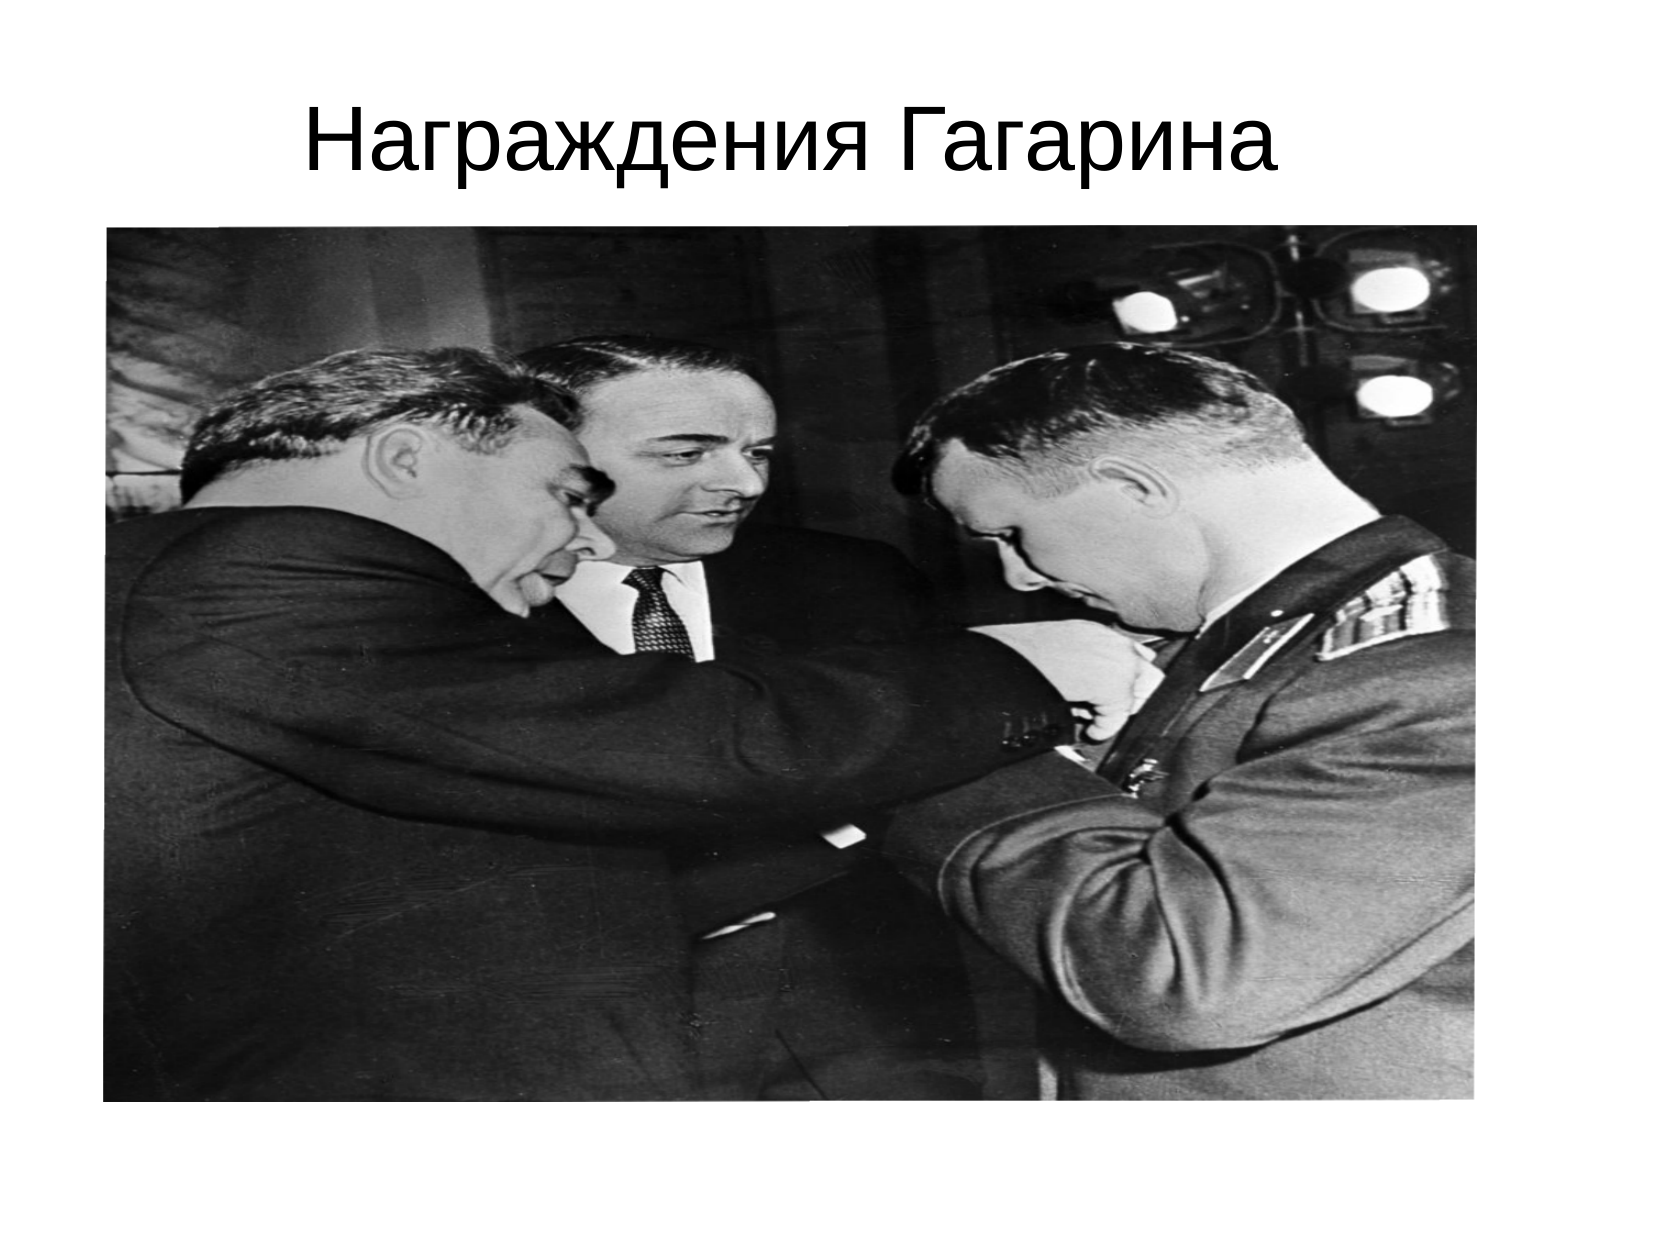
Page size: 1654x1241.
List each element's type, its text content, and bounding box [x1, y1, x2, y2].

picture [102, 224, 1477, 1102]
title Награждения Гагарина [47, 35, 1536, 243]
